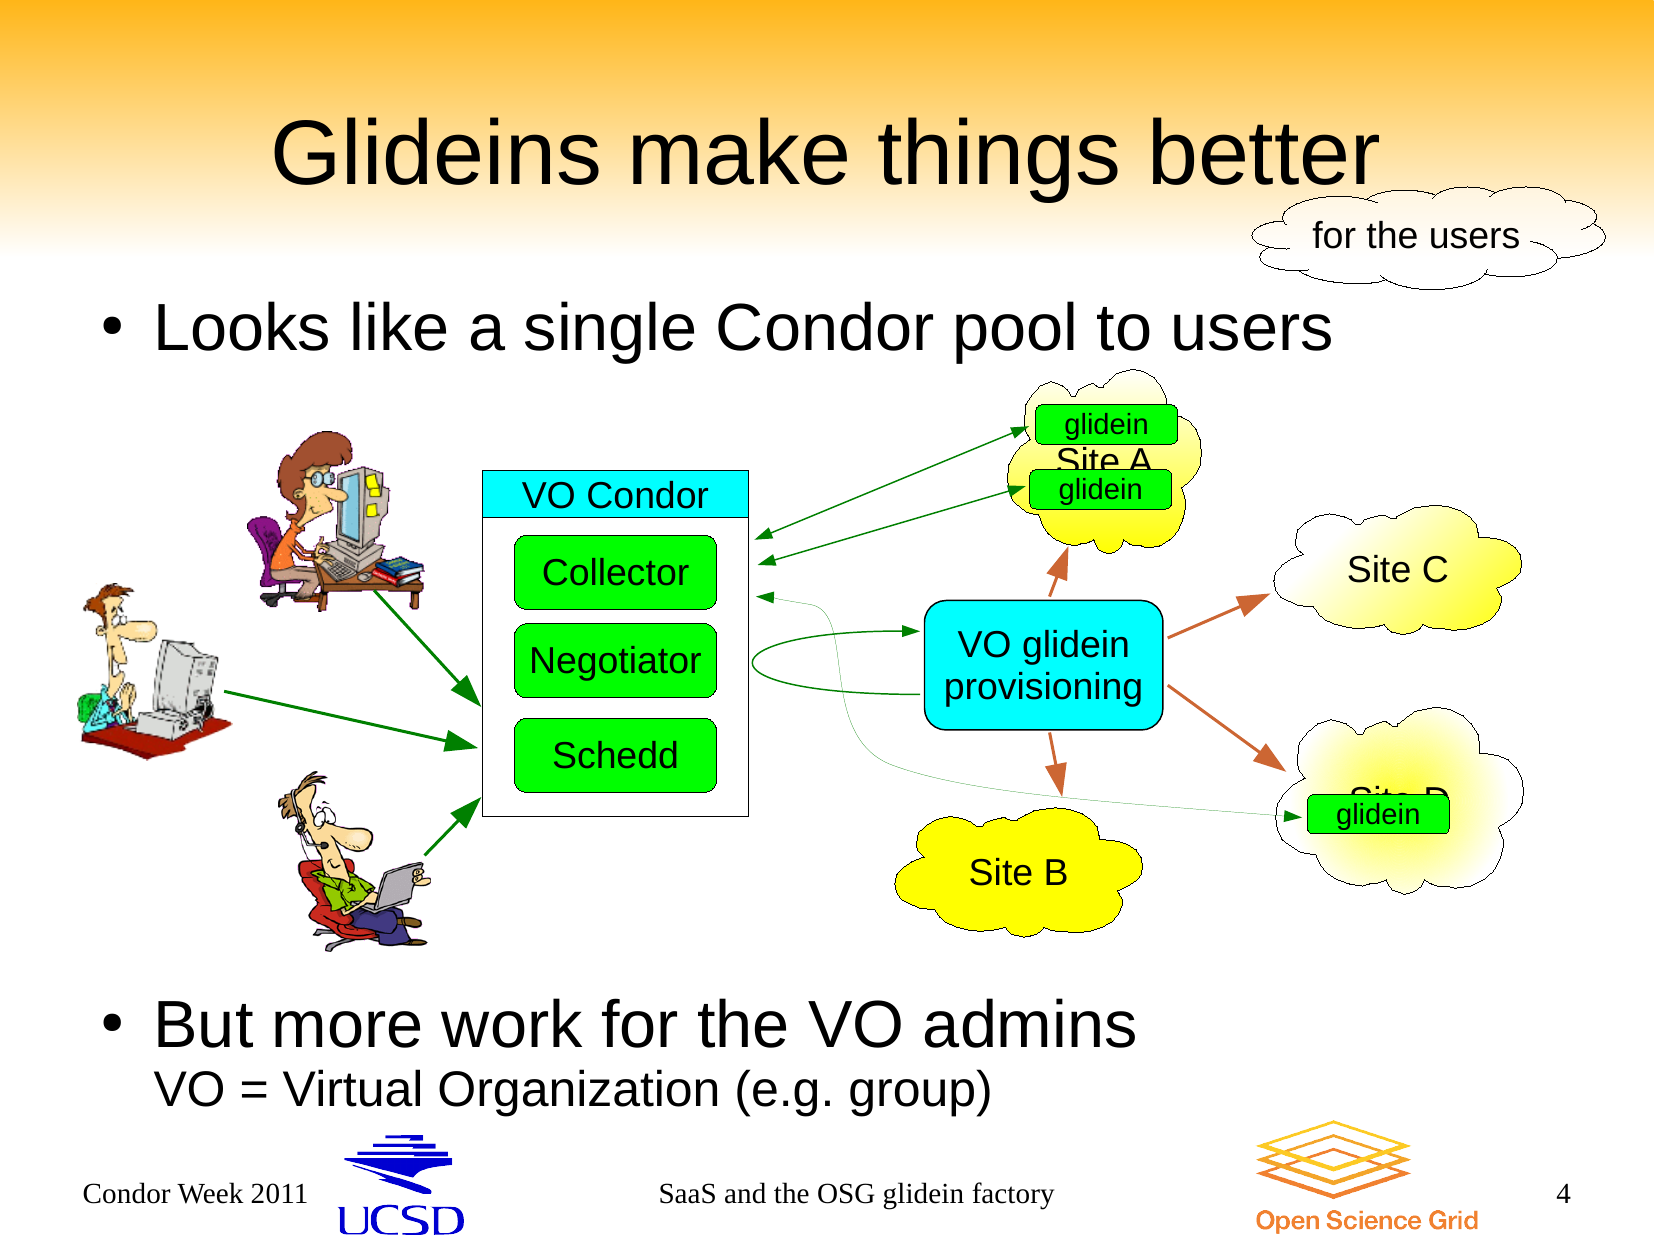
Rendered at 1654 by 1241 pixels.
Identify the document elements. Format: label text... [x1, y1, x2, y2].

list Looks like a single Condor pool to users [82, 290, 1571, 441]
text_box Collector [514, 535, 717, 610]
text_box for the users [1251, 186, 1606, 290]
picture [278, 771, 431, 952]
text_box glidein [1029, 469, 1172, 510]
text_box glidein [1307, 794, 1450, 834]
text_box VO Condor [482, 470, 749, 517]
picture [337, 1151, 464, 1235]
text_box [482, 517, 749, 817]
title Glideins make things better [82, 56, 1571, 250]
text_box Site B [894, 807, 1143, 938]
text_box Site D [1275, 707, 1524, 895]
text_box Site C [1273, 505, 1522, 635]
text_box Site A [1007, 369, 1202, 554]
picture [77, 583, 233, 761]
picture [1255, 1151, 1478, 1234]
text_box Negotiator [514, 623, 717, 698]
text_box VO glidein provisioning [924, 600, 1163, 730]
text_box Schedd [514, 718, 717, 793]
list But more work for the VO admins VO = Virtual Organization (e.g. group) [82, 986, 1571, 1151]
picture [247, 431, 425, 612]
text_box glidein [1035, 404, 1178, 445]
